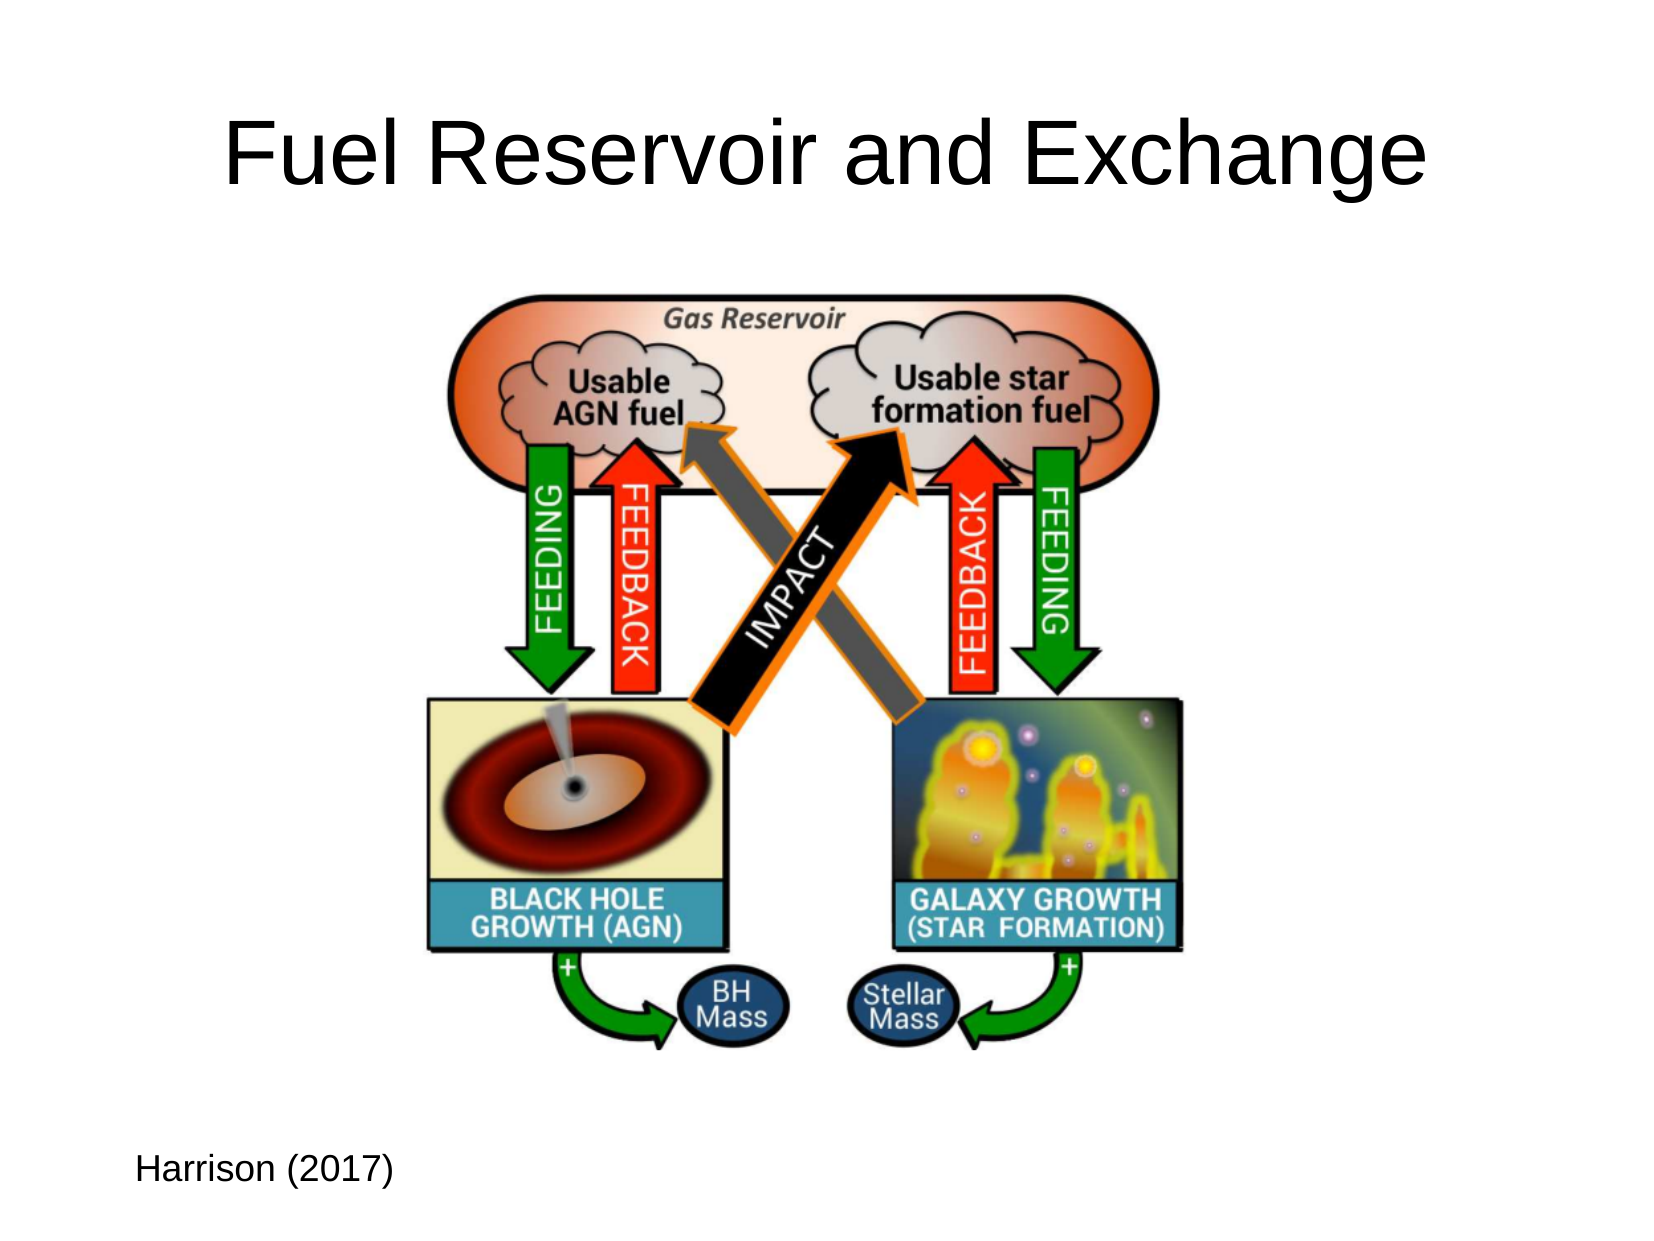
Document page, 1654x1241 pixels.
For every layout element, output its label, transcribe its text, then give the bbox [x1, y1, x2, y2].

text_box Harrison (2017) [120, 1140, 410, 1197]
picture [399, 268, 1210, 1071]
title Fuel Reservoir and Exchange [82, 49, 1571, 257]
